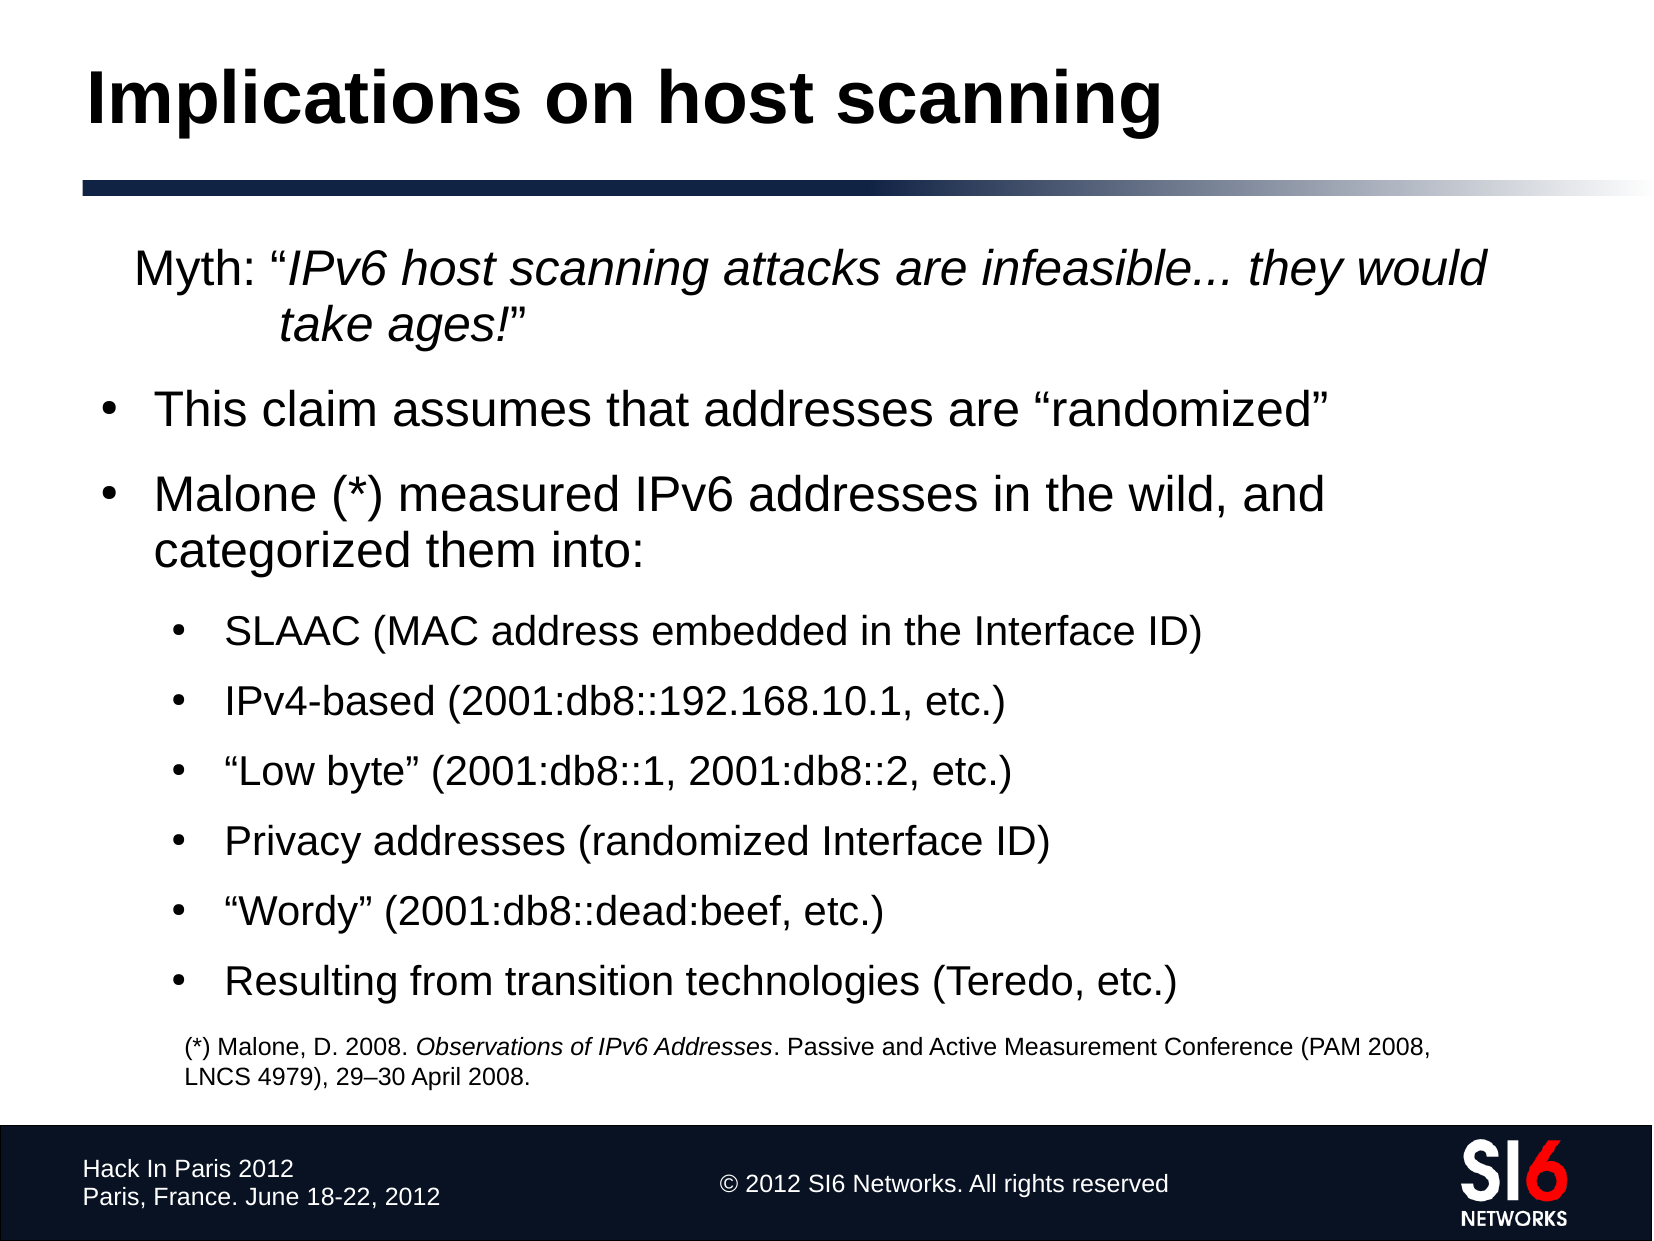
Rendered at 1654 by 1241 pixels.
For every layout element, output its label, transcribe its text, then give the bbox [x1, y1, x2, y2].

list Myth: “IPv6 host scanning attacks are infeasible... they would take ages!” This claim assumes that addresses are “randomized” Malone (*) measured IPv6 addresses in the wild, and categorized them into: SLAAC (MAC address embedded in the Interface ID) IPv4-based (2001:db8::192.168.10.1, etc.) “Low byte” (2001:db8::1, 2001:db8::2, etc.) Privacy addresses (randomized Interface ID) “Wordy” (2001:db8::dead:beef, etc.) Resulting from transition technologies (Teredo, etc.) [82, 240, 1571, 1036]
picture [1461, 1139, 1567, 1226]
title Implications on host scanning [86, 30, 1576, 166]
text_box (*) Malone, D. 2008. Observations of IPv6 Addresses. Passive and Active Measurement Conference (PAM 2008, LNCS 4979), 29–30 April 2008. [169, 1023, 1484, 1099]
